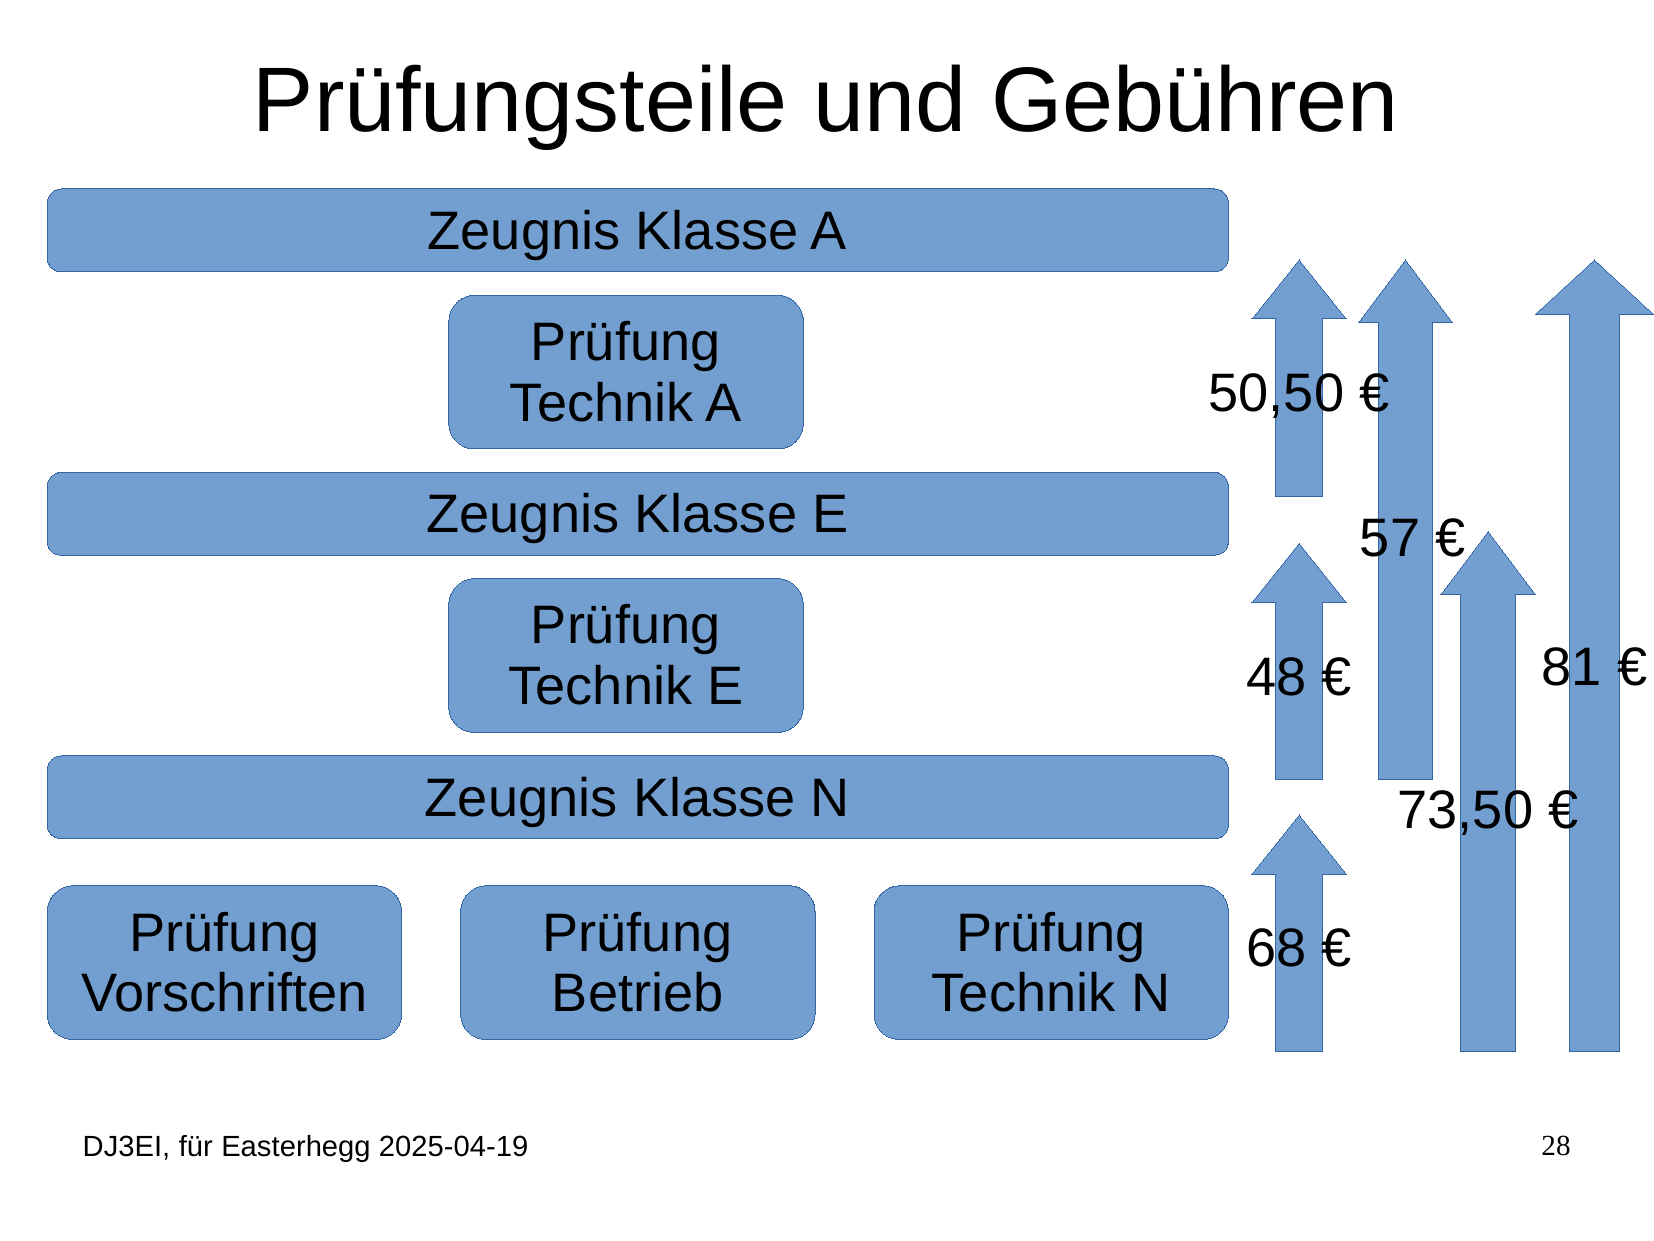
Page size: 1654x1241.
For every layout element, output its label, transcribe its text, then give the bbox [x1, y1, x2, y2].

text_box Prüfung Technik A [448, 295, 804, 449]
text_box 50,50 € [1251, 259, 1347, 497]
text_box Prüfung Technik E [448, 578, 804, 733]
text_box 48 € [1251, 543, 1347, 780]
title Prüfungsteile und Gebühren [82, 23, 1571, 175]
text_box Prüfung Technik N [874, 885, 1229, 1040]
text_box 57 € [1358, 259, 1453, 780]
text_box Zeugnis Klasse E [47, 472, 1229, 556]
text_box 73,50 € [1510, 794, 1516, 824]
text_box Zeugnis Klasse A [47, 188, 1229, 272]
text_box 68 € [1251, 814, 1347, 1052]
text_box Prüfung Vorschriften [47, 885, 402, 1040]
text_box 73,50 € [1440, 531, 1536, 1052]
text_box Prüfung Betrieb [460, 885, 816, 1040]
text_box Zeugnis Klasse N [47, 755, 1229, 839]
text_box 81 € [1535, 259, 1654, 1052]
